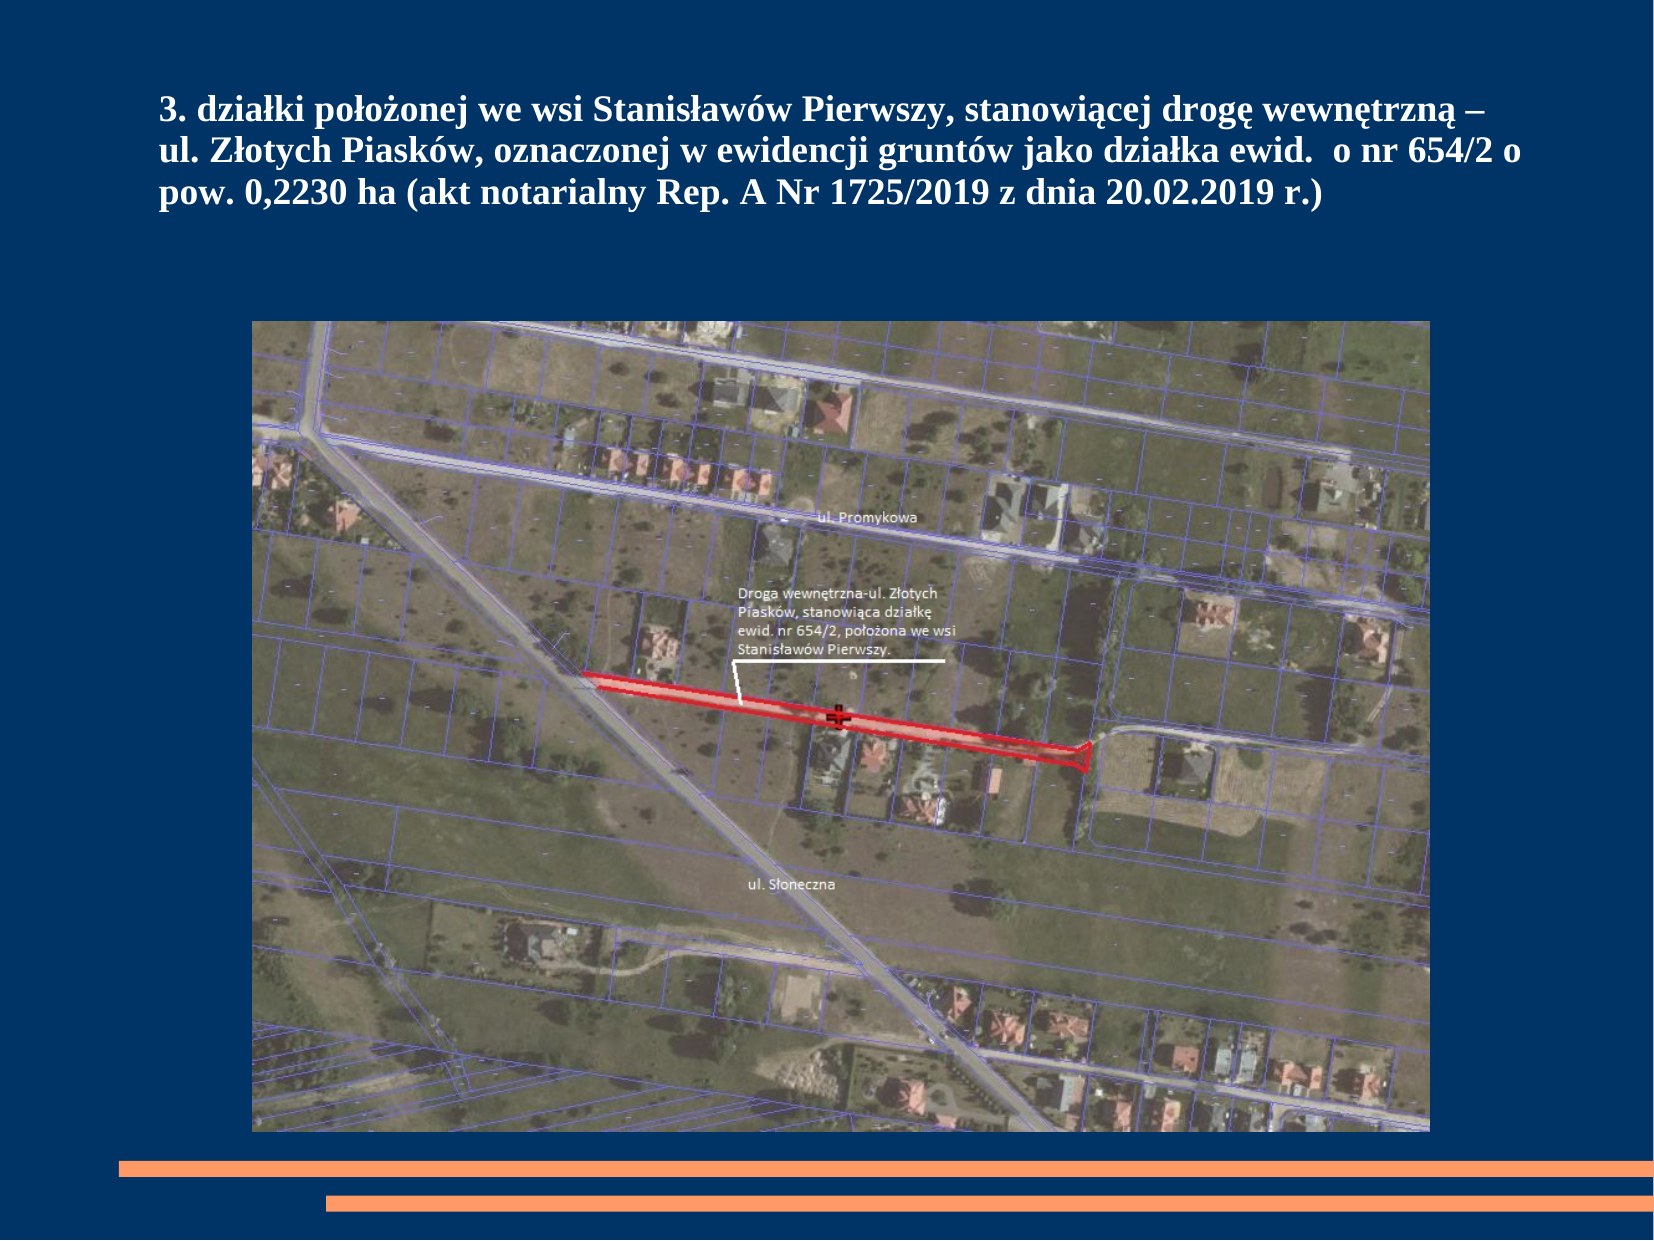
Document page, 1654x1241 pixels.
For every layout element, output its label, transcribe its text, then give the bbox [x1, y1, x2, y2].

picture [252, 321, 1430, 1132]
title 3. działki położonej we wsi Stanisławów Pierwszy, stanowiącej drogę wewnętrzną – ul. Złotych Piasków, oznaczonej w ewidencji gruntów jako działka ewid. o nr 654/2 o pow. 0,2230 ha (akt notarialny Rep. A Nr 1725/2019 z dnia 20.02.2019 r.) [121, 46, 1534, 254]
